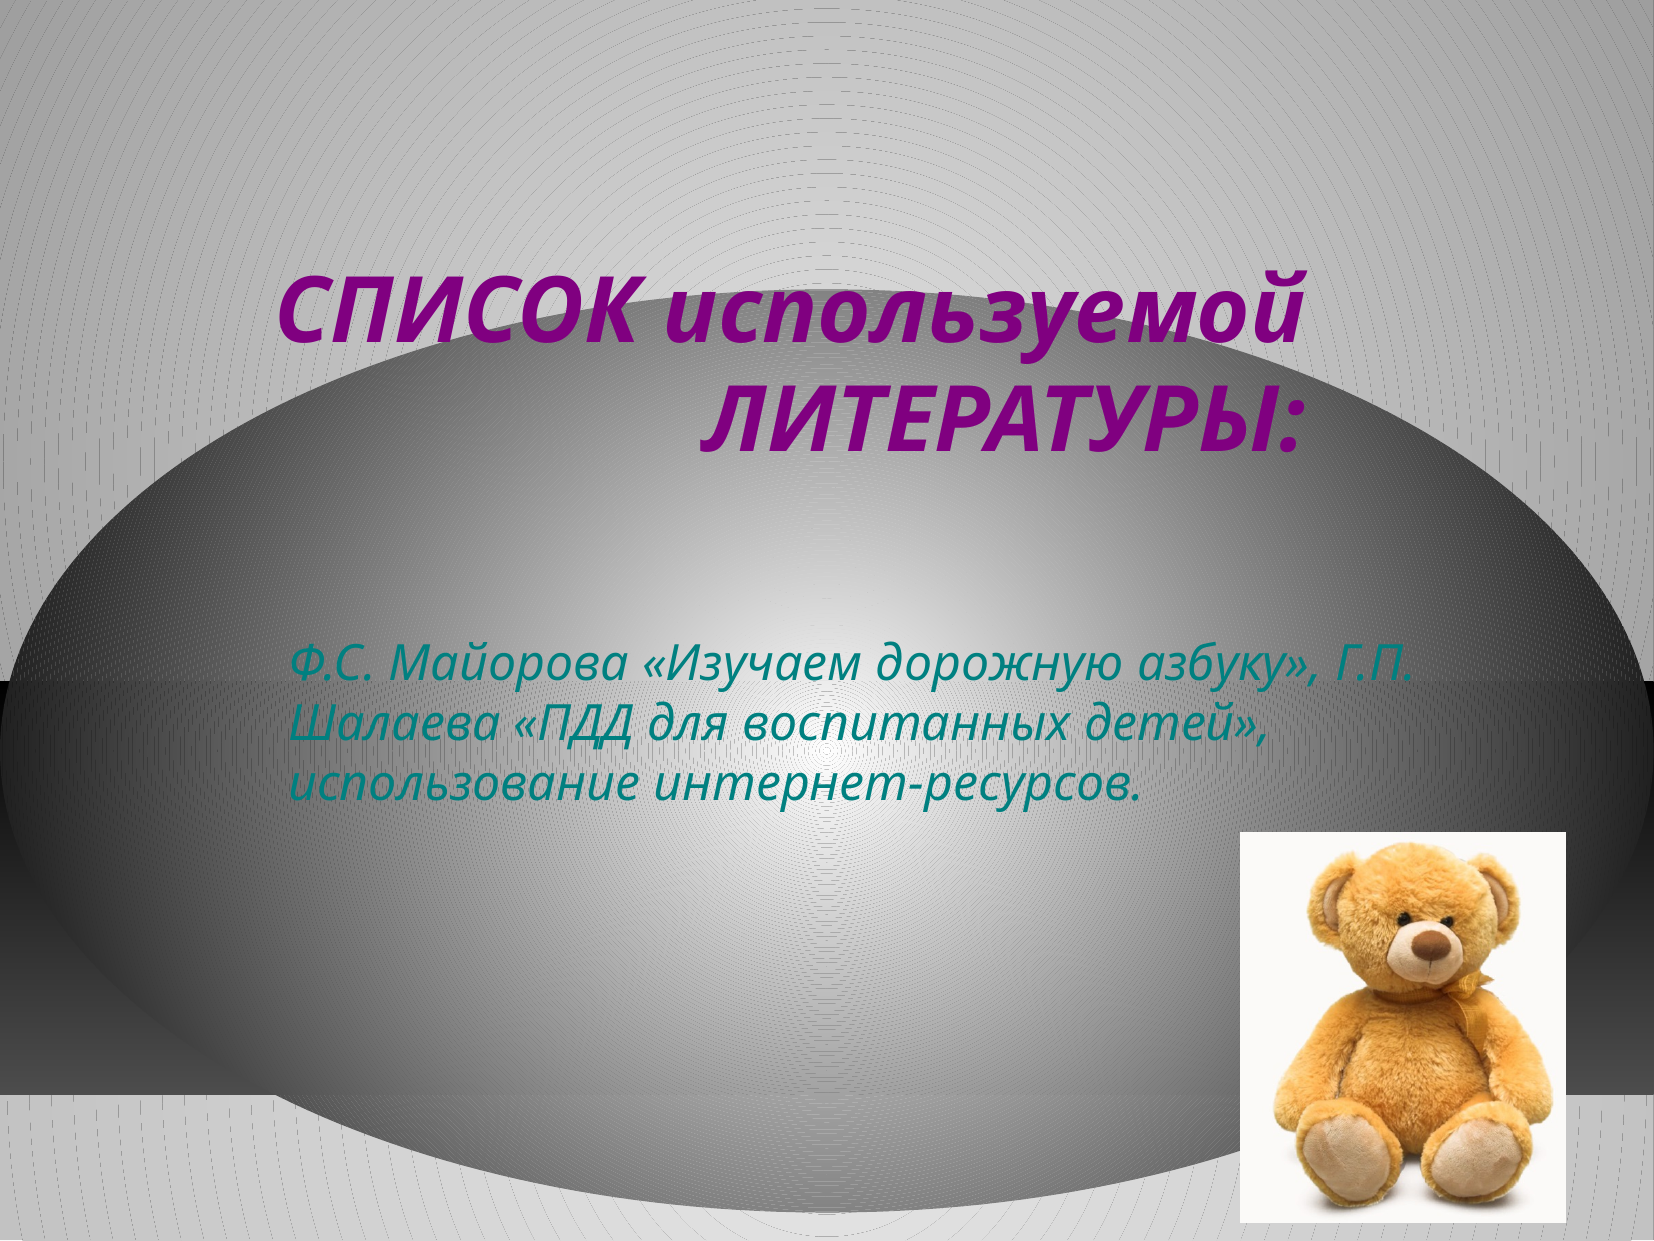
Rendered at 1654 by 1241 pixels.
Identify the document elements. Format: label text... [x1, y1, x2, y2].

title СПИСОК используемой ЛИТЕРАТУРЫ: [141, 242, 1430, 514]
picture [1240, 832, 1566, 1223]
subtitle Ф.С. Майорова «Изучаем дорожную азбуку», Г.П. Шалаева «ПДД для воспитанных детей», использование интернет-ресурсов. [271, 383, 1453, 1058]
